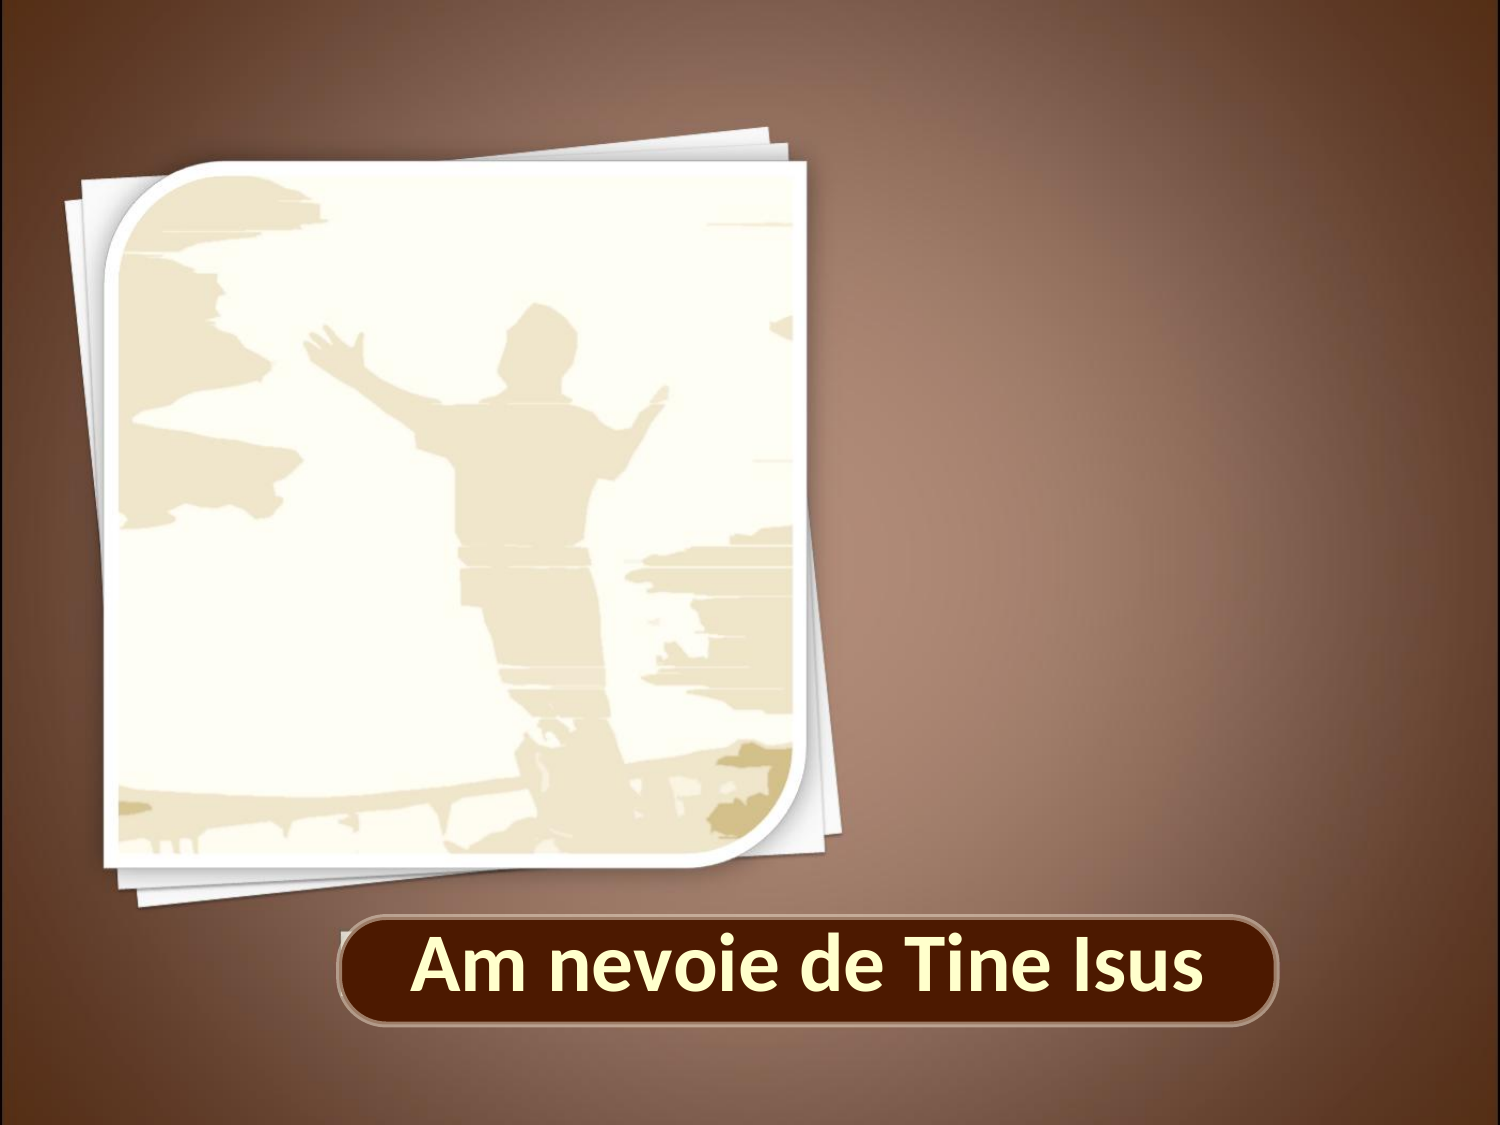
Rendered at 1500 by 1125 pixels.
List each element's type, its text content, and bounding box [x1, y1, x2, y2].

picture [0, 0, 1500, 1125]
text_box Am nevoie de Tine Isus [339, 917, 1277, 1025]
